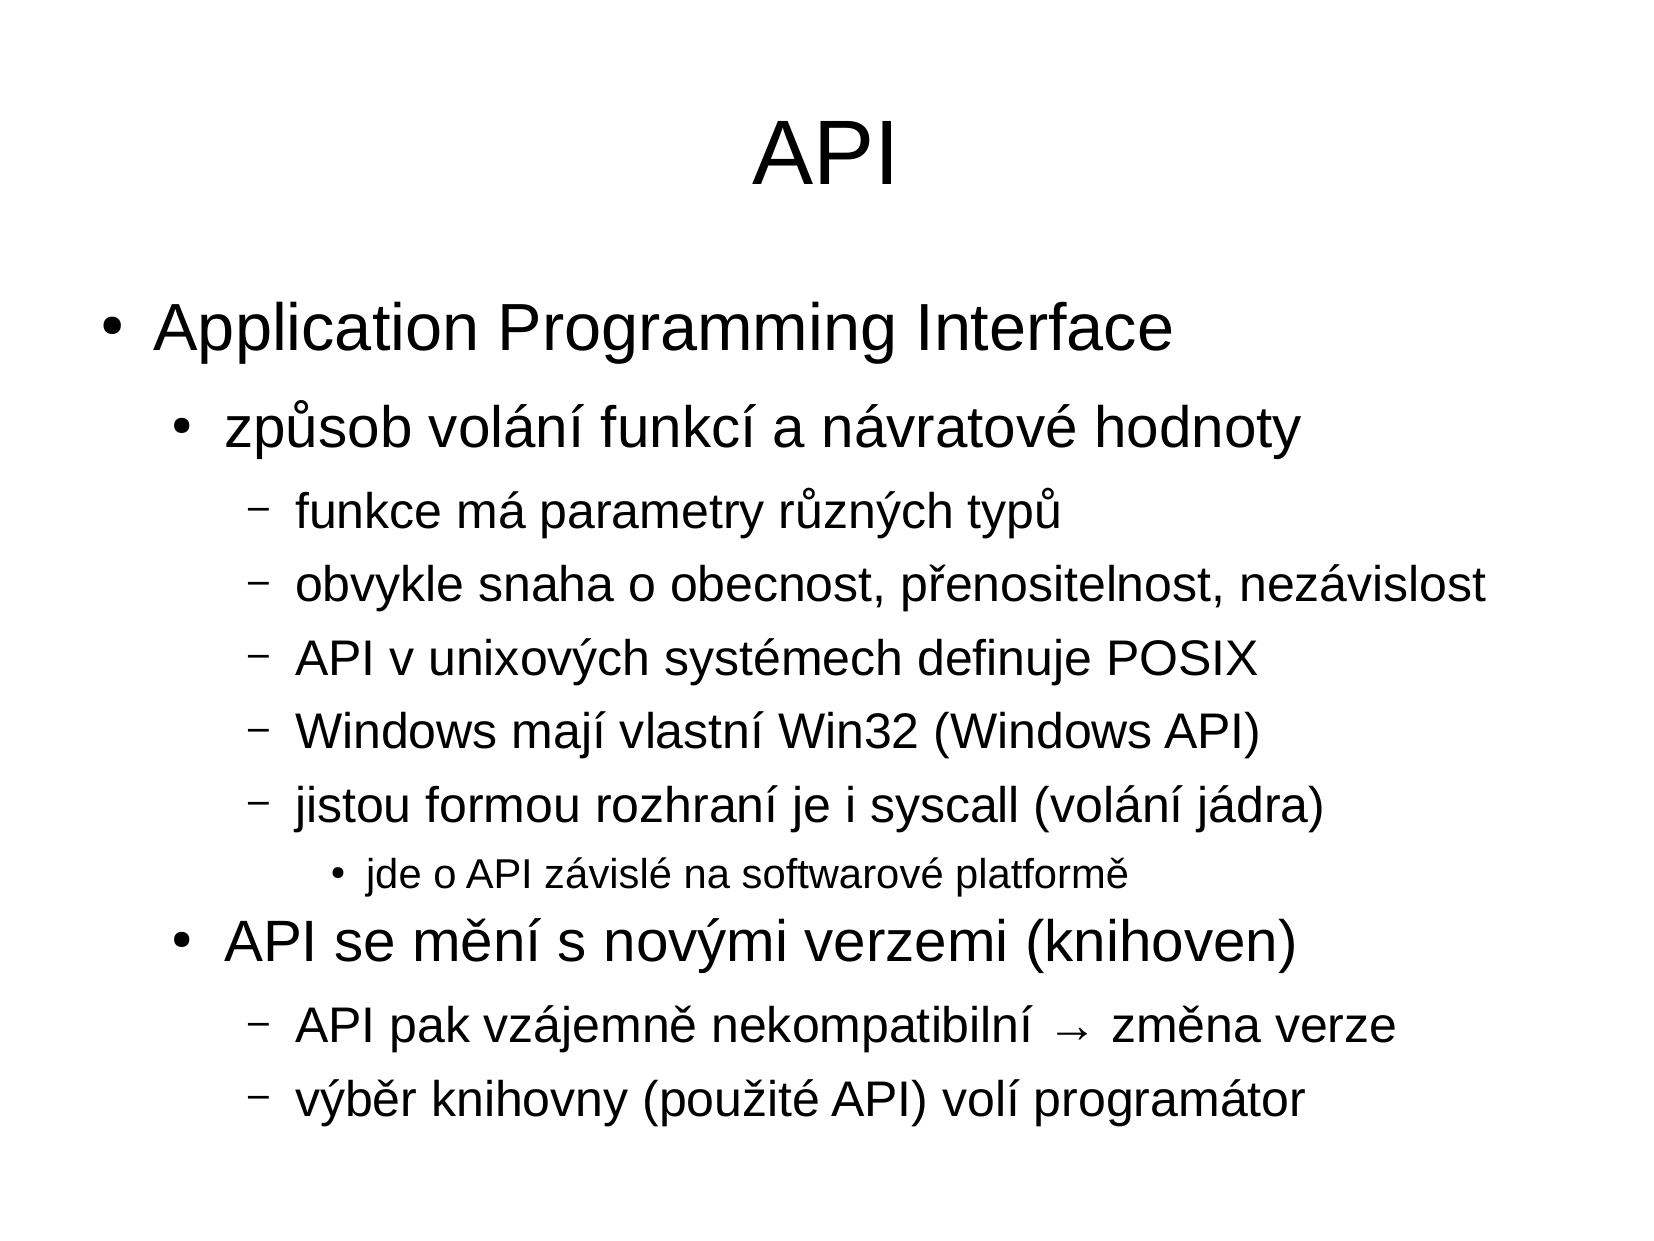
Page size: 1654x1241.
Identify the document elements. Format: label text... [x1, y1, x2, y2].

list Application Programming Interface způsob volání funkcí a návratové hodnoty funkce má parametry různých typů obvykle snaha o obecnost, přenositelnost, nezávislost API v unixových systémech definuje POSIX Windows mají vlastní Win32 (Windows API) jistou formou rozhraní je i syscall (volání jádra) jde o API závislé na softwarové platformě API se mění s novými verzemi (knihoven) API pak vzájemně nekompatibilní → změna verze výběr knihovny (použité API) volí programátor [82, 290, 1571, 1127]
title API [82, 56, 1571, 250]
